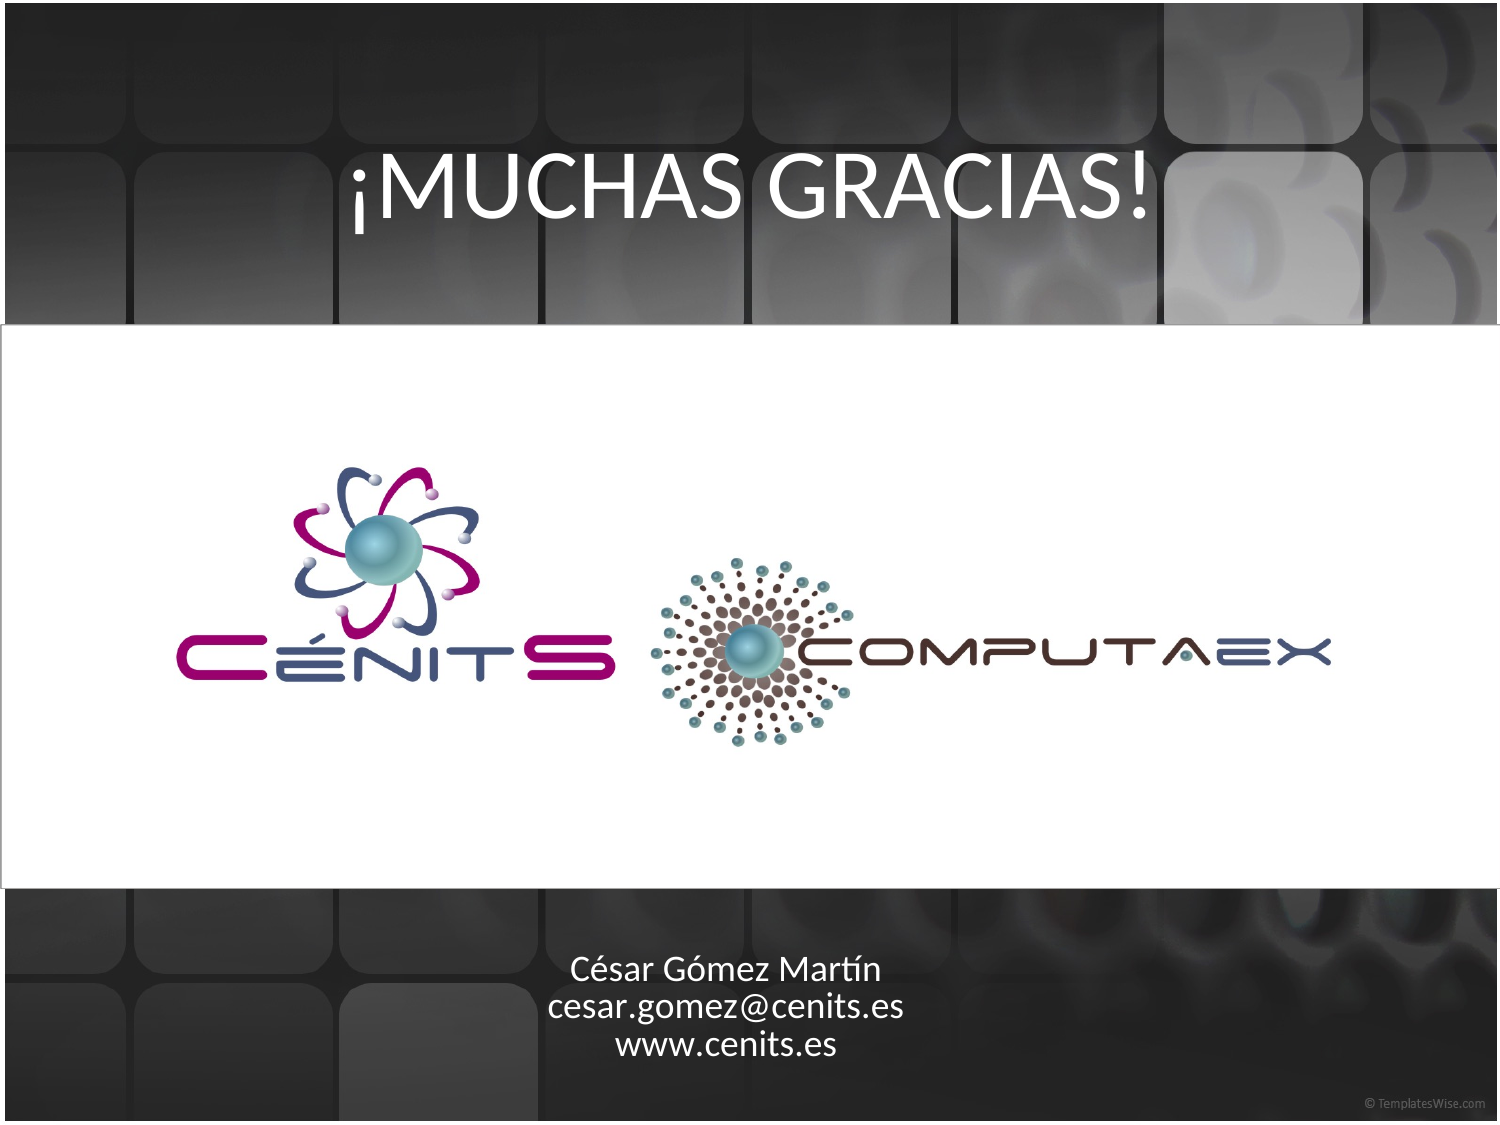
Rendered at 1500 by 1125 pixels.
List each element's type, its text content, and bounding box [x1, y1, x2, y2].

picture [0, 324, 1500, 1125]
title César Gómez Martín cesar.gomez@cenits.es www.cenits.es [88, 926, 1364, 1093]
text_box ¡MUCHAS GRACIAS! [0, 0, 1500, 324]
